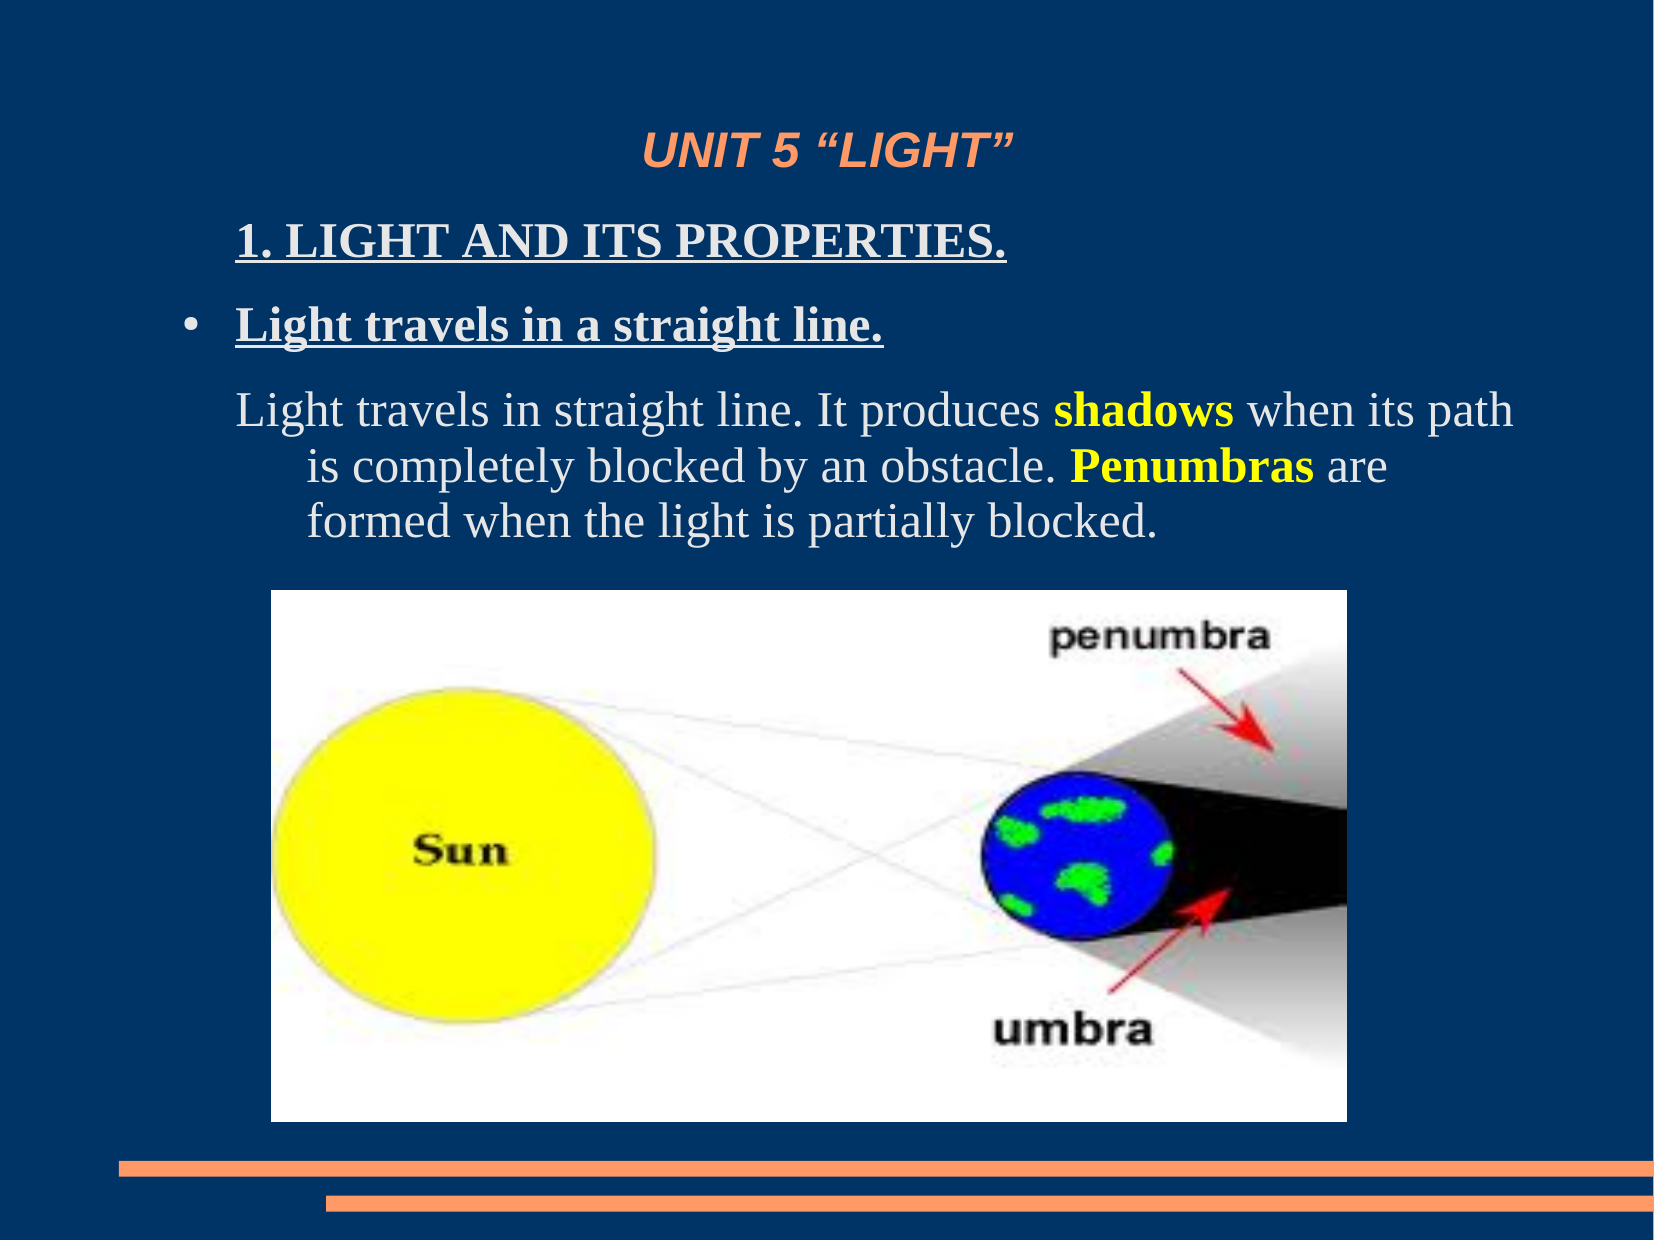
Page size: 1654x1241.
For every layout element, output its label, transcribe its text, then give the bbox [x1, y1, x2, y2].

title UNIT 5 “LIGHT” [121, 46, 1534, 254]
list 1. LIGHT AND ITS PROPERTIES. Light travels in a straight line. Light travels in straight line. It produces shadows when its path is completely blocked by an obstacle. Penumbras are formed when the light is partially blocked. [152, 212, 1534, 579]
picture [271, 590, 1347, 1123]
